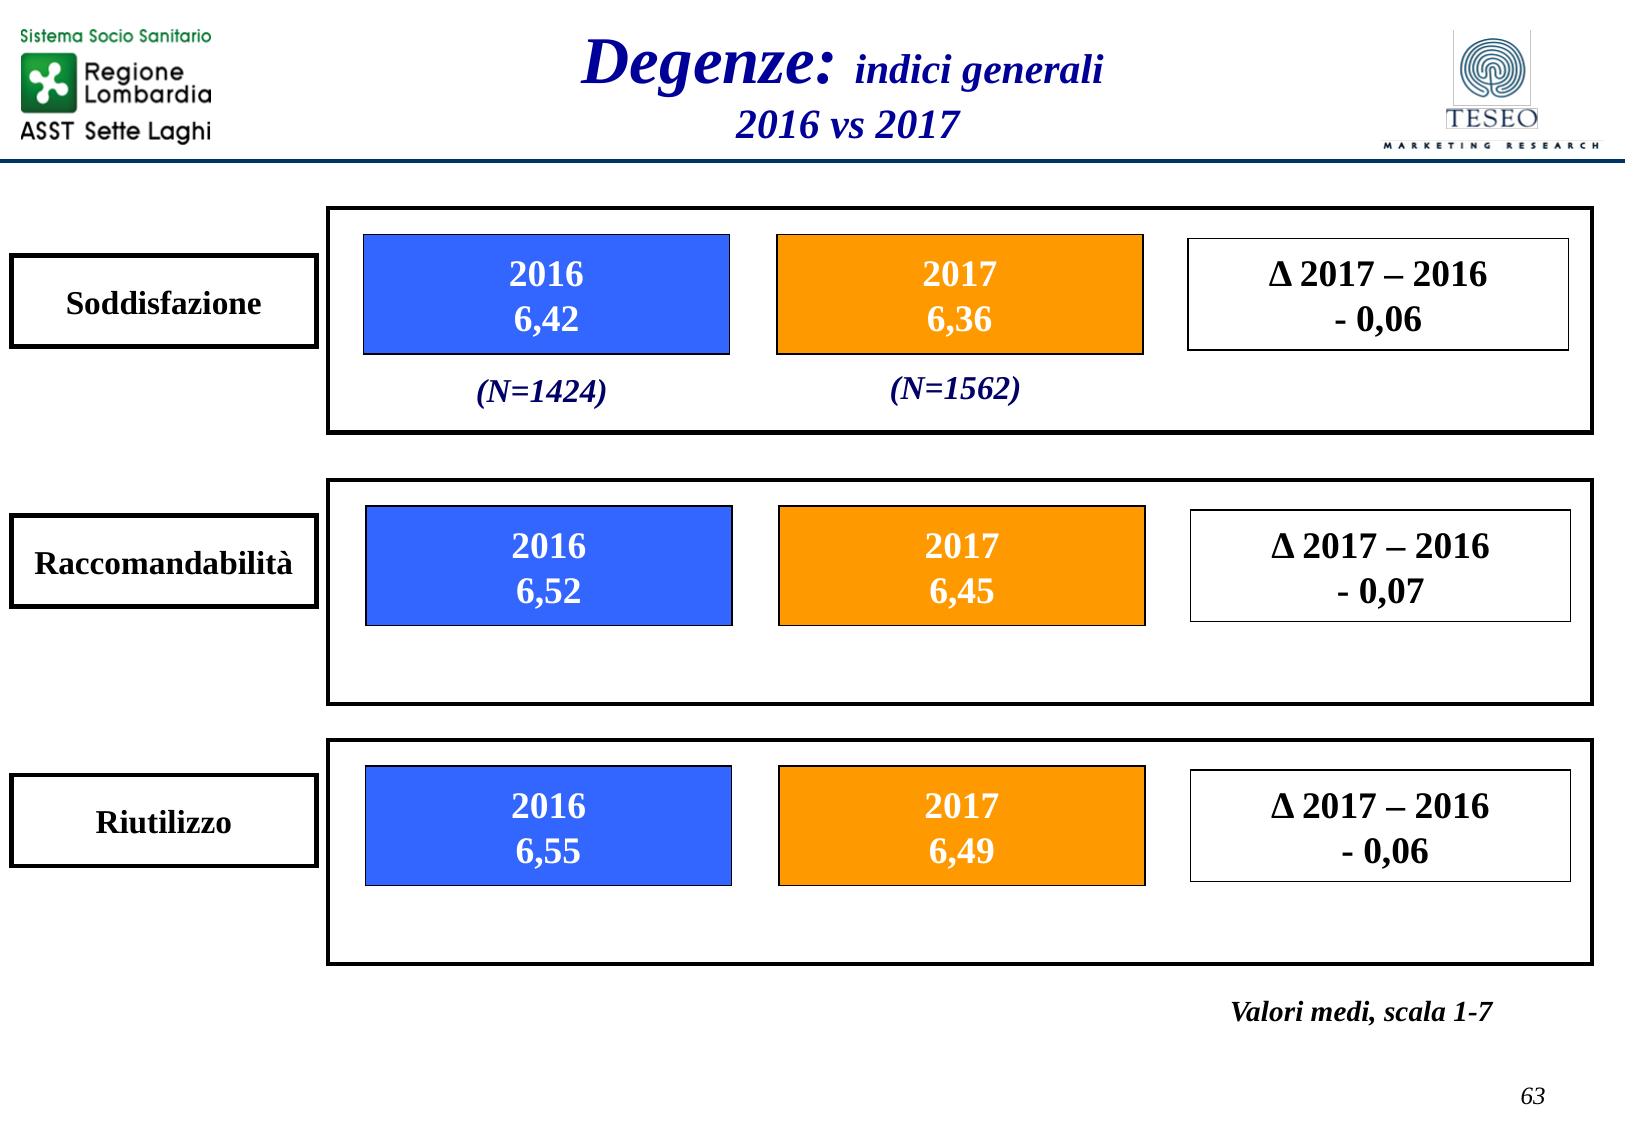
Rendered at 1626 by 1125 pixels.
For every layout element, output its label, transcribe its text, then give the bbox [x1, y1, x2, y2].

text_box Raccomandabilità [11, 515, 317, 607]
text_box [328, 208, 1592, 433]
text_box 2016 6,42 [363, 234, 730, 354]
text_box [328, 739, 1592, 965]
text_box (N=1424) [460, 361, 623, 417]
text_box 2016 6,55 [365, 765, 732, 886]
text_box Δ 2017 – 2016 - 0,06 [1188, 238, 1569, 350]
text_box Soddisfazione [11, 255, 317, 347]
text_box Δ 2017 – 2016 - 0,06 [1190, 770, 1571, 882]
text_box Valori medi, scala 1-7 [1215, 984, 1508, 1036]
text_box 2017 6,36 [776, 234, 1143, 354]
text_box Degenze: indici generali 2016 vs 2017 [304, 19, 1392, 144]
text_box 2016 6,52 [365, 505, 732, 626]
text_box Δ 2017 – 2016 - 0,07 [1190, 510, 1571, 622]
text_box 2017 6,49 [778, 765, 1145, 886]
picture [21, 26, 211, 148]
text_box [328, 479, 1592, 705]
picture [1381, 30, 1604, 149]
text_box Riutilizzo [11, 774, 317, 867]
text_box (N=1562) [874, 358, 1037, 415]
text_box 2017 6,45 [779, 505, 1146, 626]
